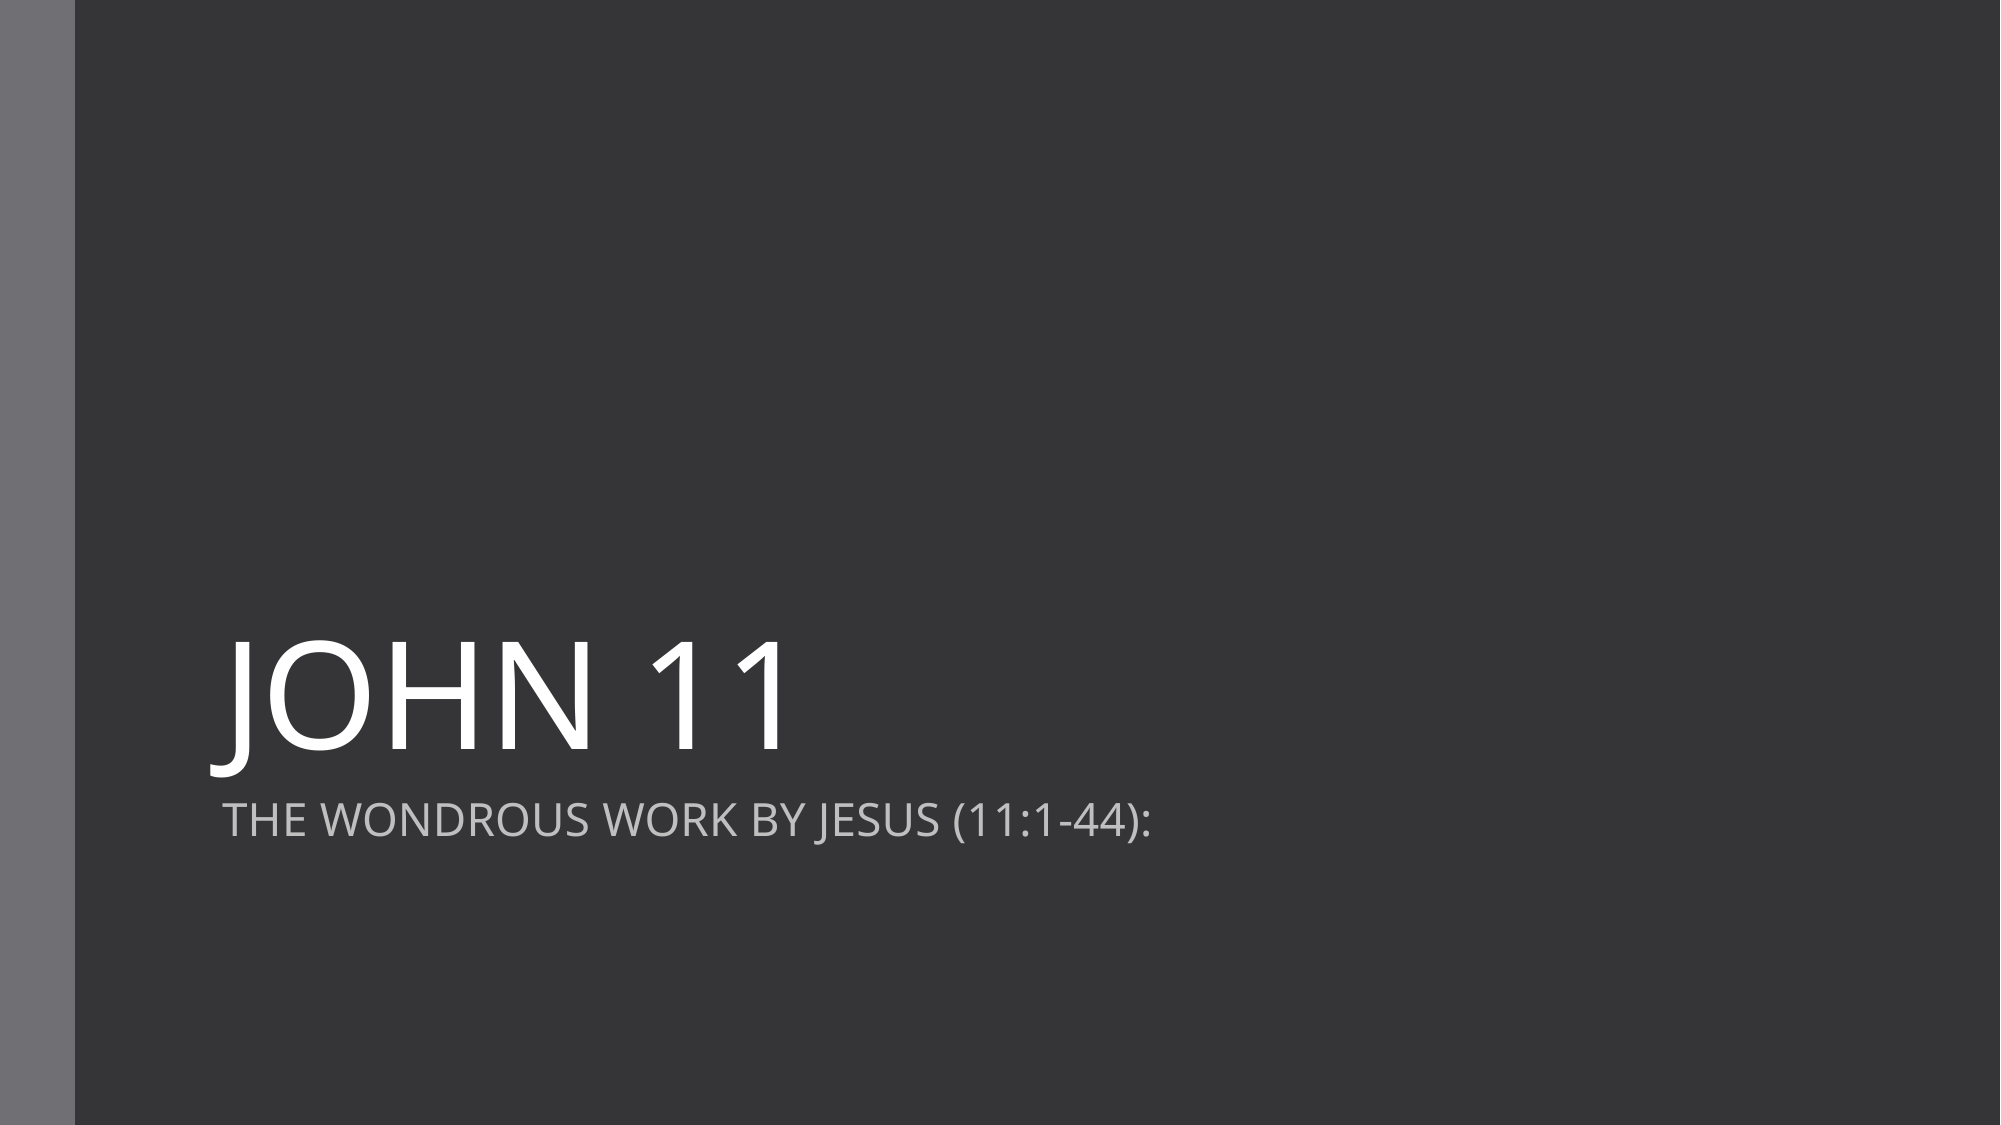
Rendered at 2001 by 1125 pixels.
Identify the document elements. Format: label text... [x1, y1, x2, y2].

title JOHN 11 [206, 124, 1752, 787]
subtitle THE WONDROUS WORK BY JESUS (11:1-44): [206, 787, 1752, 1066]
